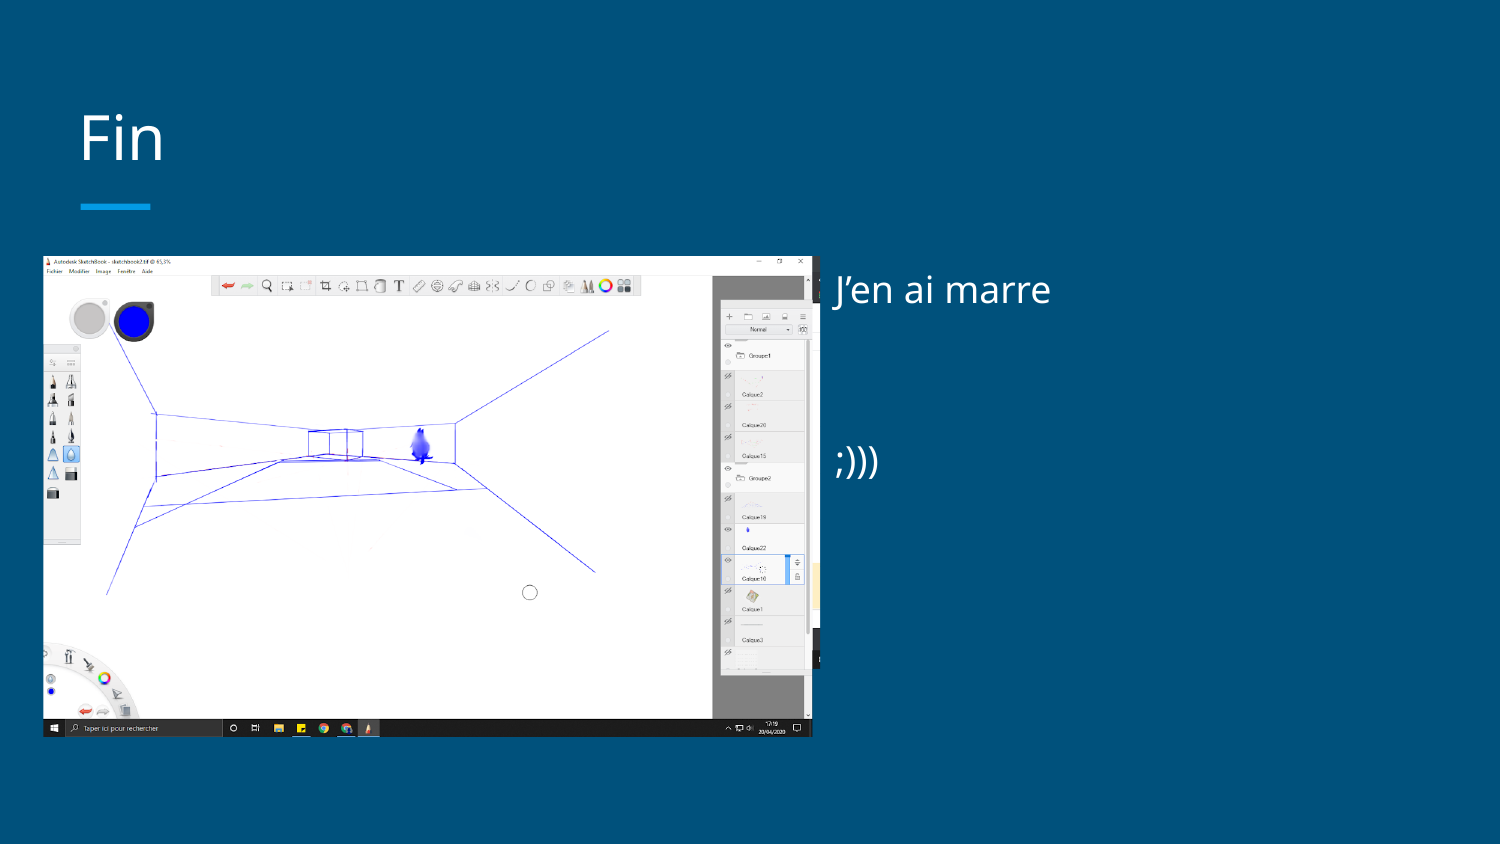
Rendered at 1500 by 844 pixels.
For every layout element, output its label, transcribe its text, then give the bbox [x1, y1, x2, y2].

picture [44, 257, 820, 736]
list J’en ai marre ;))) [820, 244, 1437, 750]
title Fin [63, 75, 1437, 188]
